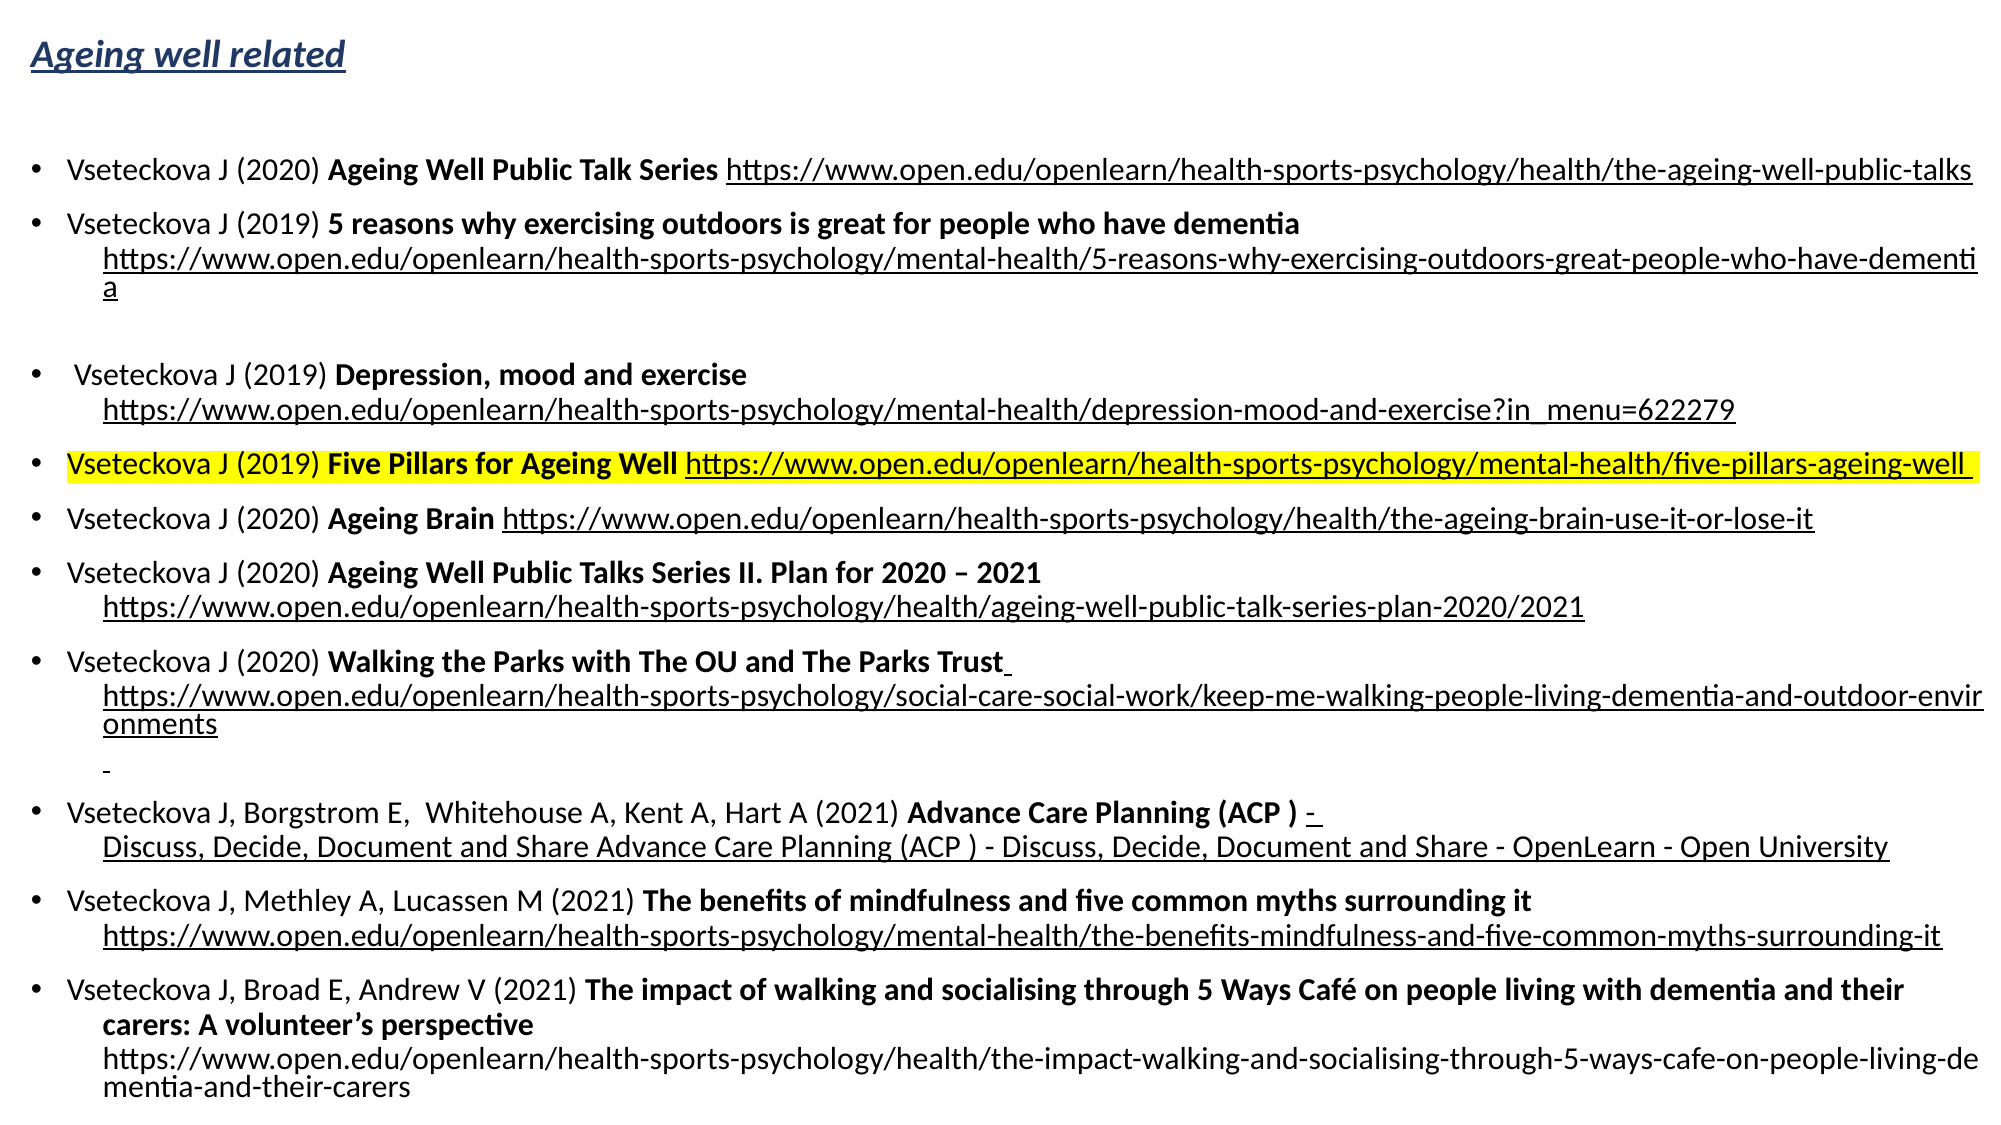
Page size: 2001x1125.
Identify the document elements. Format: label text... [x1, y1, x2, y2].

list Ageing well related Vseteckova J (2020) Ageing Well Public Talk Series https://www.open.edu/openlearn/health-sports-psychology/health/the-ageing-well-public-talks Vseteckova J (2019) 5 reasons why exercising outdoors is great for people who have dementia https://www.open.edu/openlearn/health-sports-psychology/mental-health/5-reasons-why-exercising-outdoors-great-people-who-have-dementia Vseteckova J (2019) Depression, mood and exercise https://www.open.edu/openlearn/health-sports-psychology/mental-health/depression-mood-and-exercise?in_menu=622279 Vseteckova J (2019) Five Pillars for Ageing Well https://www.open.edu/openlearn/health-sports-psychology/mental-health/five-pillars-ageing-well Vseteckova J (2020) Ageing Brain https://www.open.edu/openlearn/health-sports-psychology/health/the-ageing-brain-use-it-or-lose-it Vseteckova J (2020) Ageing Well Public Talks Series II. Plan for 2020 – 2021 https://www.open.edu/openlearn/health-sports-psychology/health/ageing-well-public-talk-series-plan-2020/2021 Vseteckova J (2020) Walking the Parks with The OU and The Parks Trust https://www.open.edu/openlearn/health-sports-psychology/social-care-social-work/keep-me-walking-people-living-dementia-and-outdoor-environments Vseteckova J, Borgstrom E, Whitehouse A, Kent A, Hart A (2021) Advance Care Planning (ACP ) - Discuss, Decide, Document and Share Advance Care Planning (ACP ) - Discuss, Decide, Document and Share - OpenLearn - Open University Vseteckova J, Methley A, Lucassen M (2021) The benefits of mindfulness and five common myths surrounding it https://www.open.edu/openlearn/health-sports-psychology/mental-health/the-benefits-mindfulness-and-five-common-myths-surrounding-it Vseteckova J, Broad E, Andrew V (2021) The impact of walking and socialising through 5 Ways Café on people living with dementia and their carers: A volunteer’s perspective https://www.open.edu/openlearn/health-sports-psychology/health/the-impact-walking-and-socialising-through-5-ways-cafe-on-people-living-dementia-and-their-carers [15, 26, 2000, 1125]
